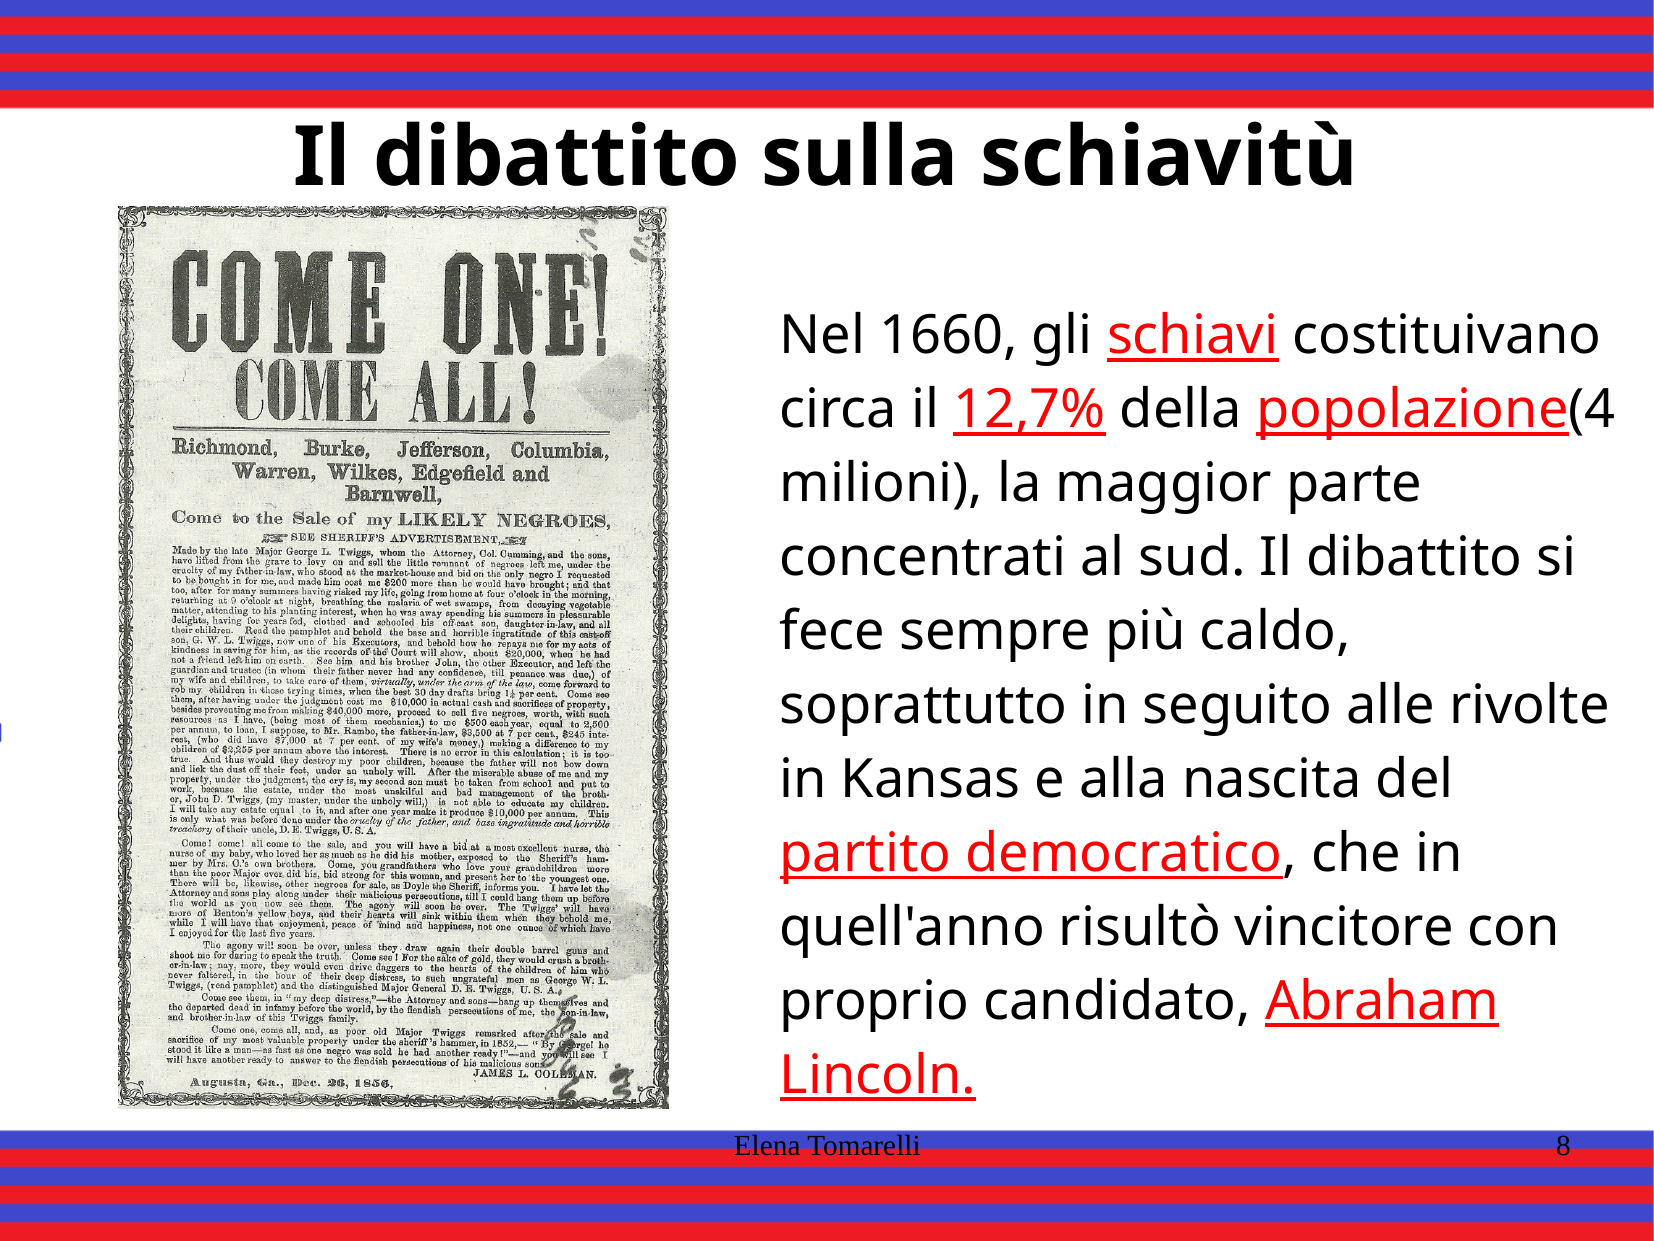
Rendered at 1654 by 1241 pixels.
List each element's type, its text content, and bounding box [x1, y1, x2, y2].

list Nel 1660, gli schiavi costituivano circa il 12,7% della popolazione(4 milioni), la maggior parte concentrati al sud. Il dibattito si fece sempre più caldo, soprattutto in seguito alle rivolte in Kansas e alla nascita del partito democratico, che in quell'anno risultò vincitore con proprio candidato, Abraham Lincoln. [708, 295, 1625, 1069]
picture [0, 0, 1654, 1241]
title Il dibattito sulla schiavitù [82, 49, 1571, 257]
